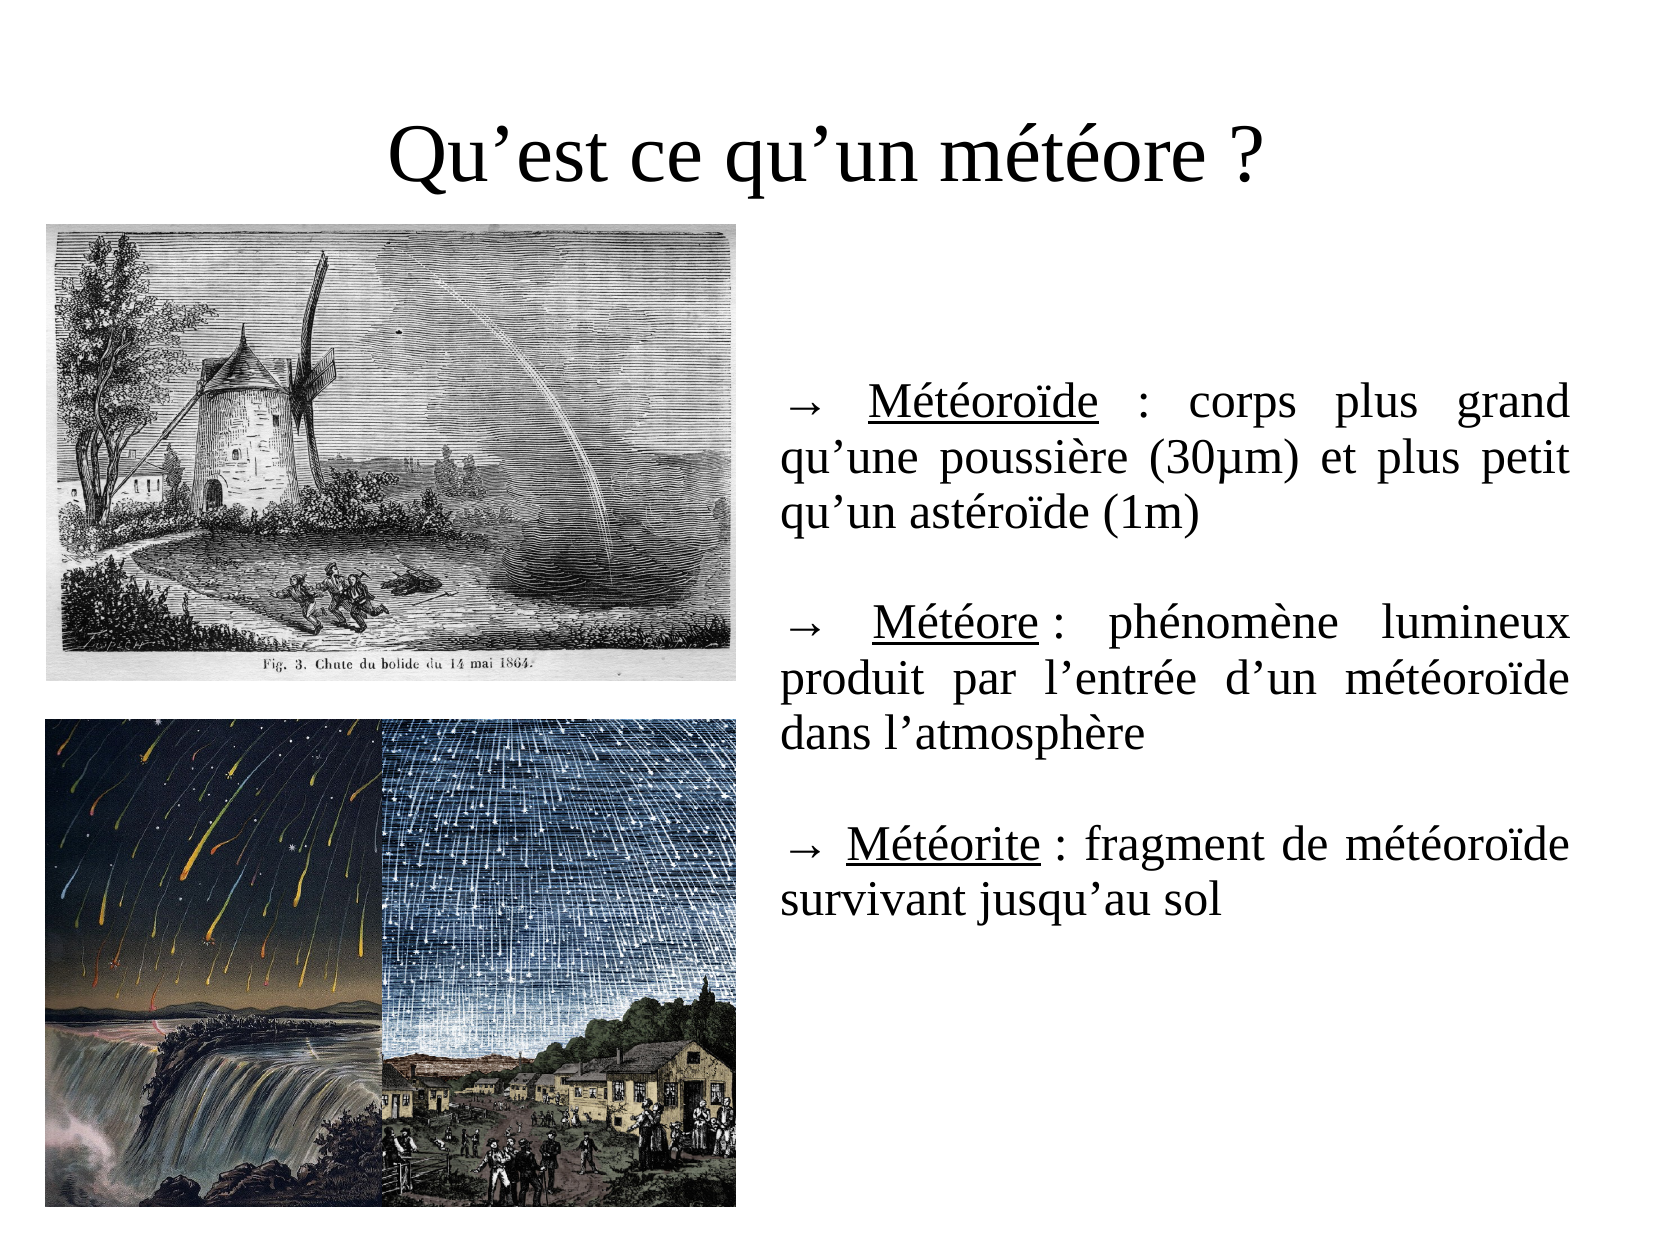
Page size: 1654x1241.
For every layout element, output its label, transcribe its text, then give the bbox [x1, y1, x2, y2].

picture [45, 719, 736, 1207]
subtitle → Météoroïde : corps plus grand qu’une poussière (30µm) et plus petit qu’un astéroïde (1m) → Météore : phénomène lumineux produit par l’entrée d’un météoroïde dans l’atmosphère → Météorite : fragment de météoroïde survivant jusqu’au sol [780, 290, 1571, 1010]
title Qu’est ce qu’un météore ? [82, 49, 1571, 257]
picture [46, 224, 736, 681]
